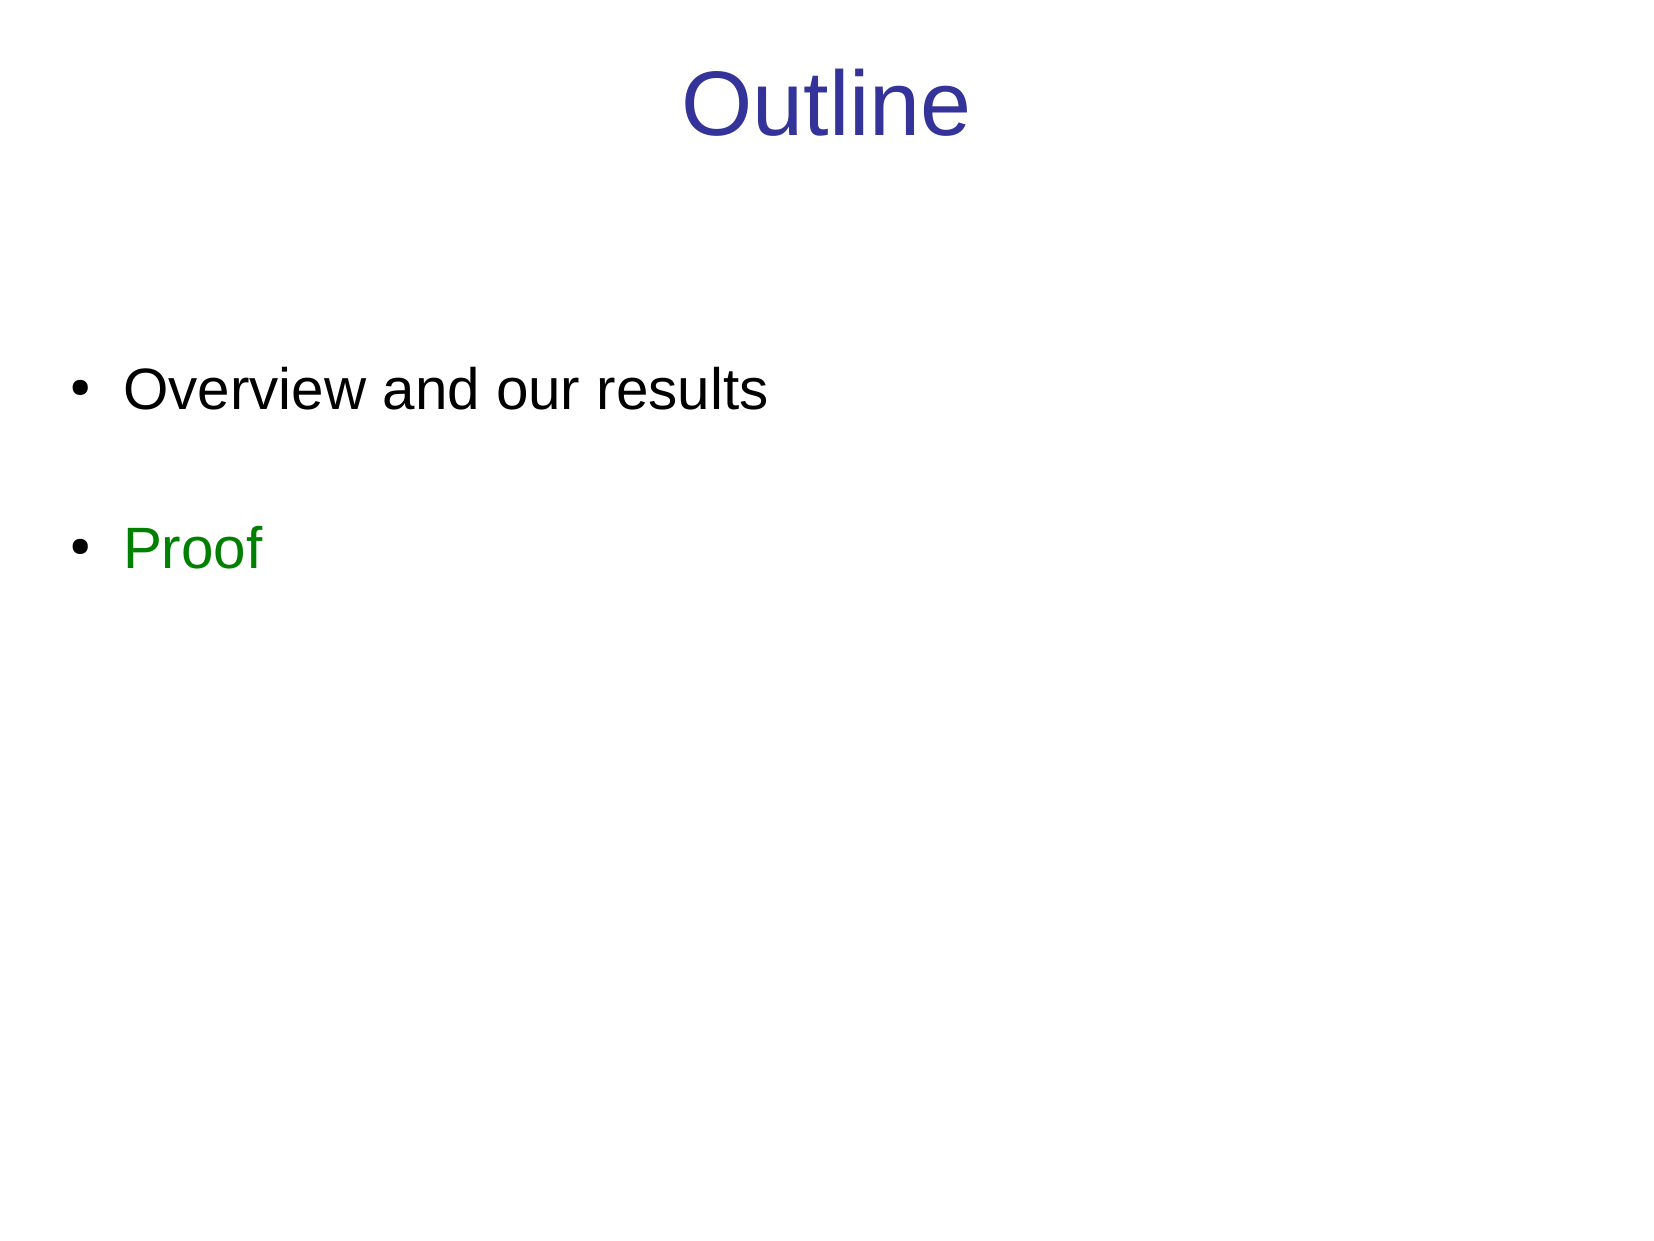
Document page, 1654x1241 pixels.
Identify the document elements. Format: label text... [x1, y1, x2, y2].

list Overview and our results Proof [37, 110, 1654, 1238]
title Outline [124, 0, 1530, 208]
